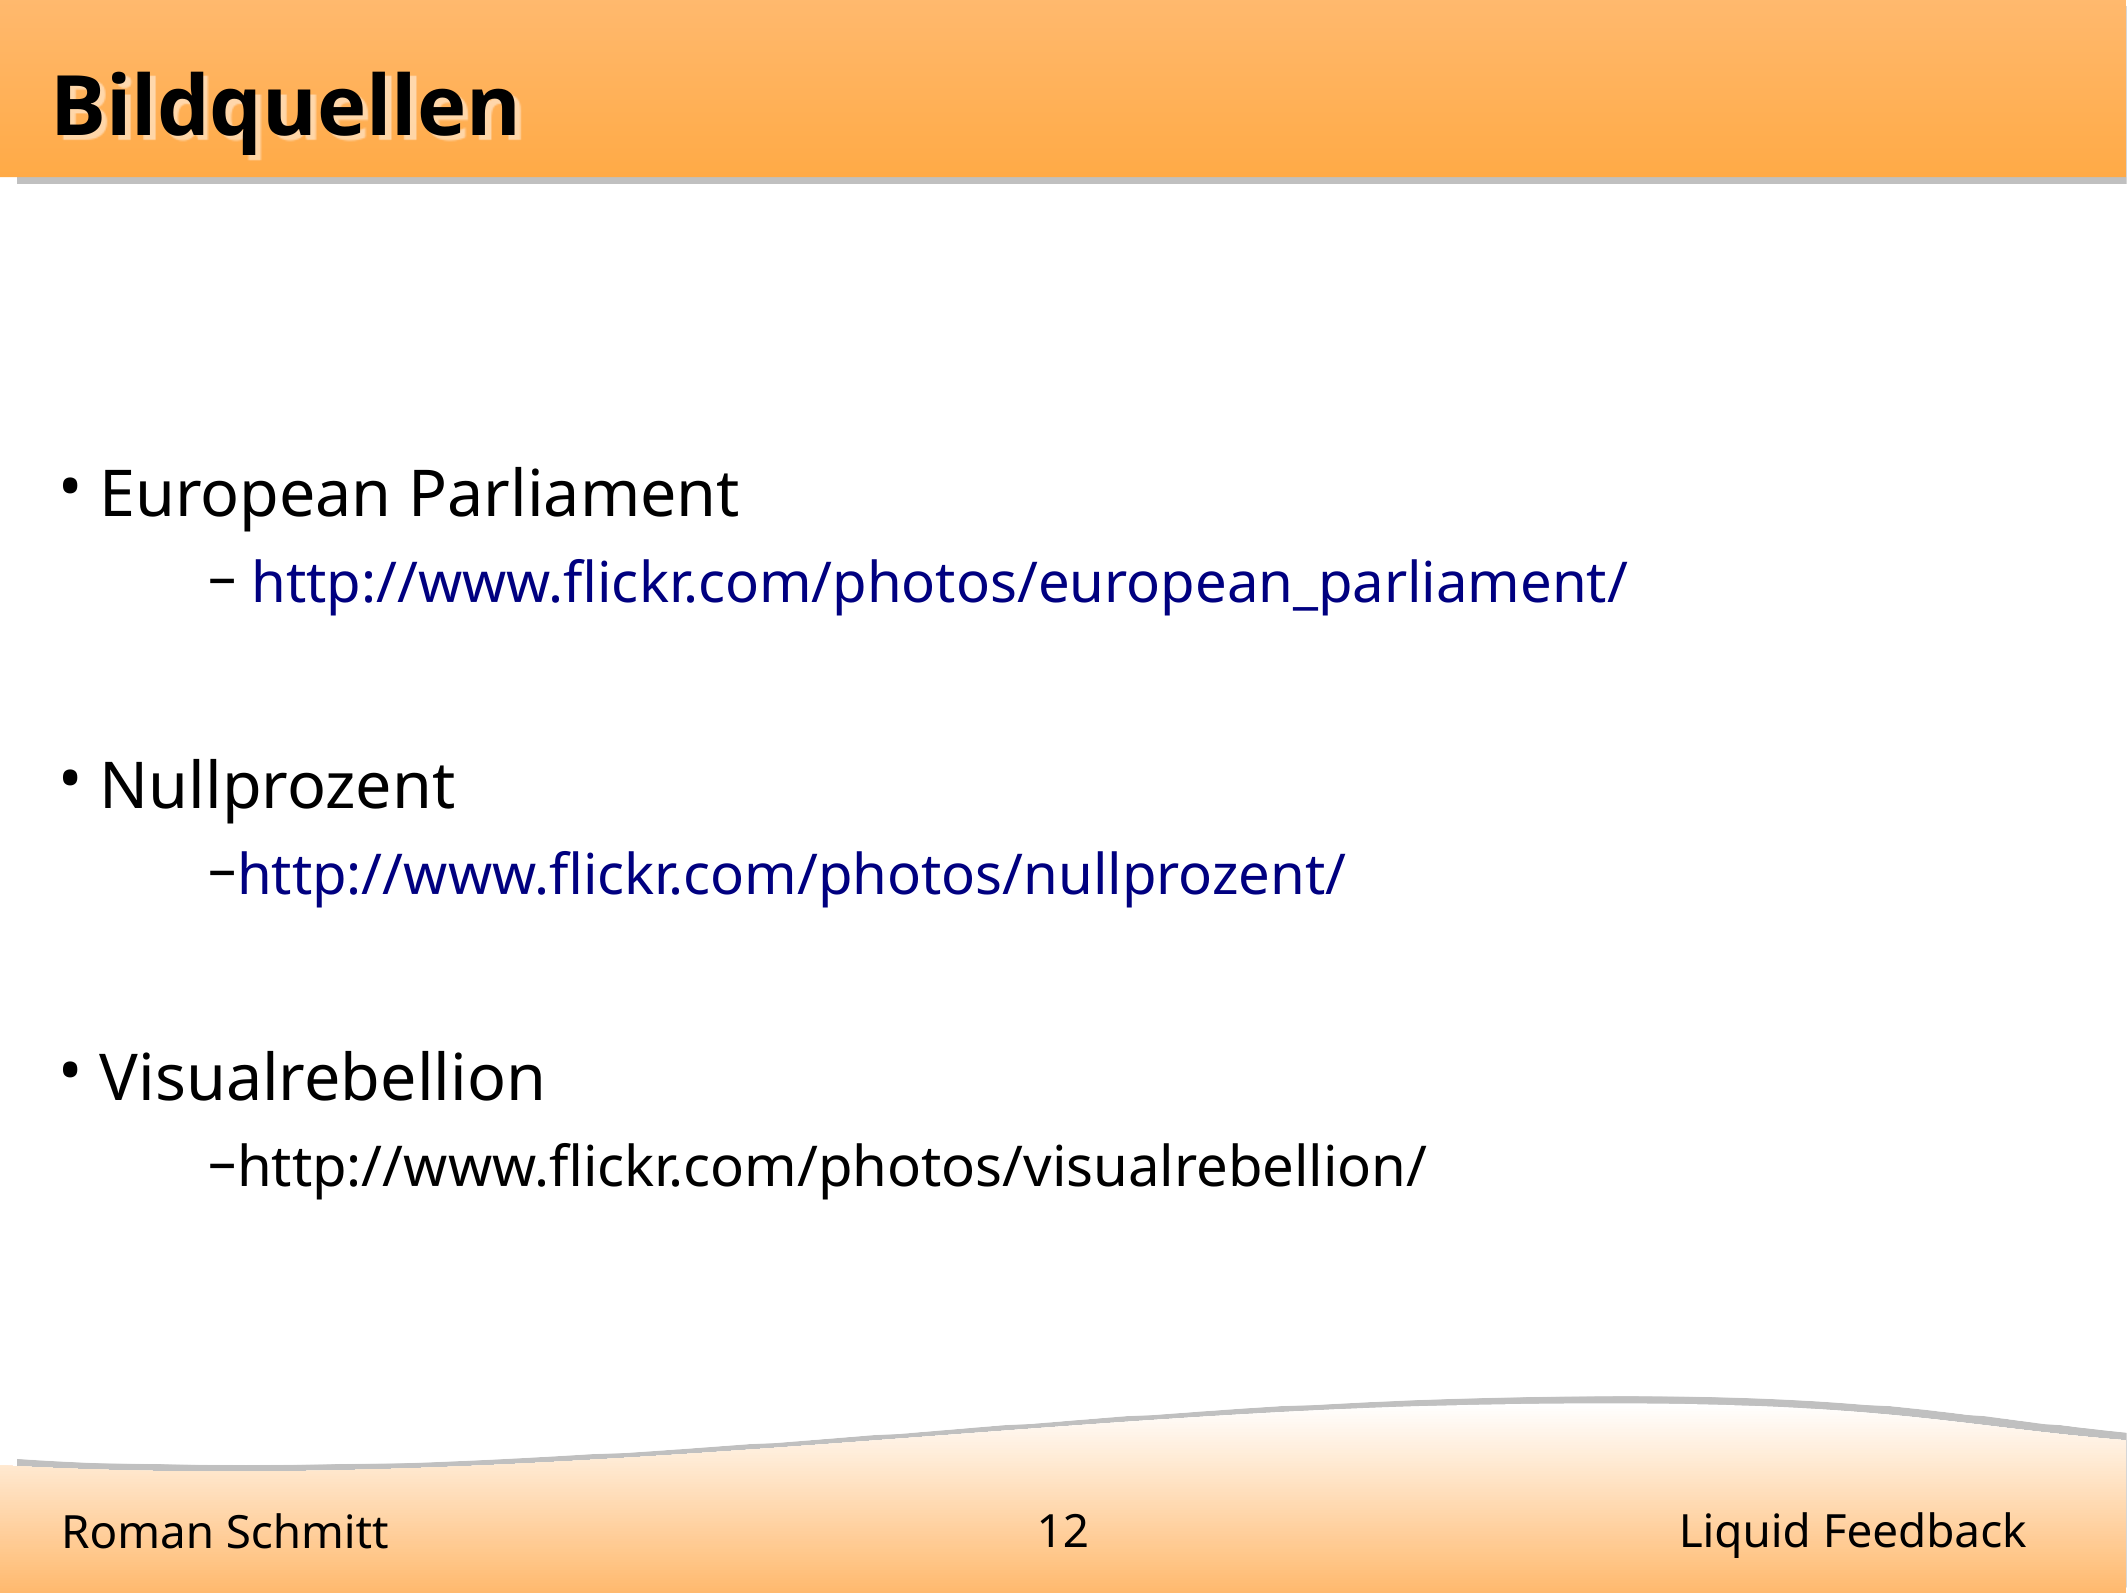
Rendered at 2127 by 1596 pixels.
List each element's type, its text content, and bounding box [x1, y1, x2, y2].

title Bildquellen [50, 42, 2059, 136]
list European Parliament http://www.flickr.com/photos/european_parliament/ Nullprozent http://www.flickr.com/photos/nullprozent/ Visualrebellion http://www.flickr.com/photos/visualrebellion/ [58, 215, 2067, 1394]
text_box <Nummer> [1018, 1505, 1108, 1559]
